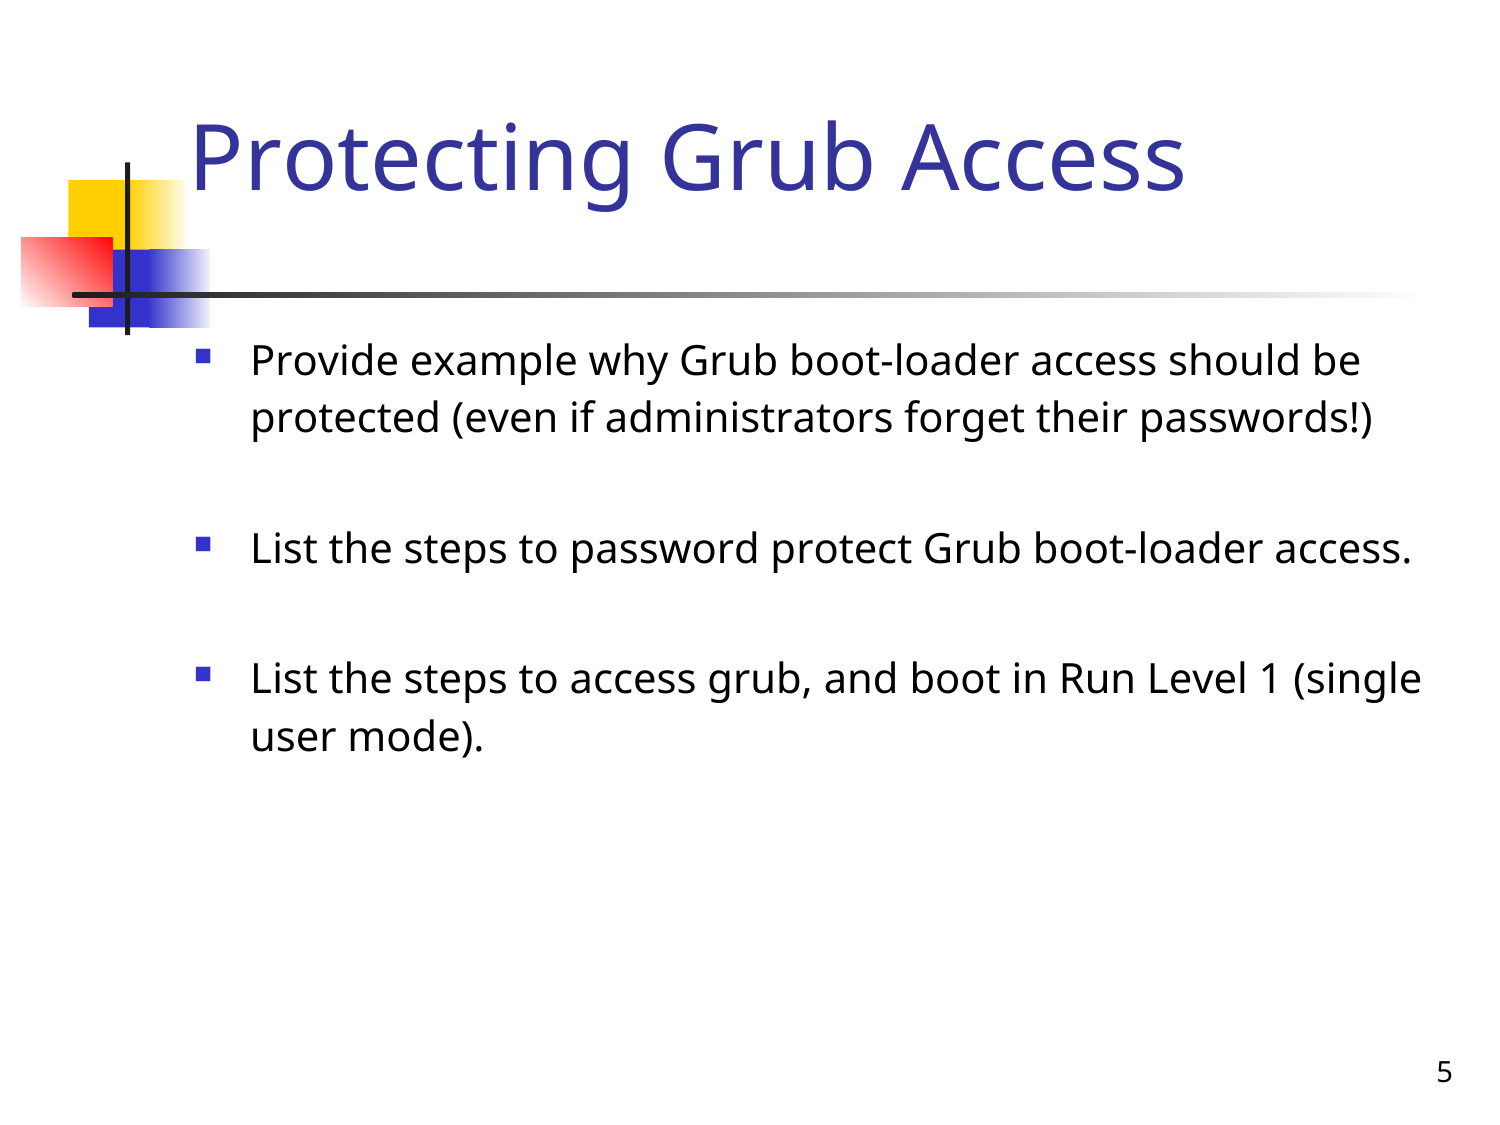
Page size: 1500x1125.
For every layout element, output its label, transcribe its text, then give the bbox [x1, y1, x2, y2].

title Protecting Grub Access [188, 42, 1468, 268]
list Provide example why Grub boot-loader access should be protected (even if administrators forget their passwords!) List the steps to password protect Grub boot-loader access. List the steps to access grub, and boot in Run Level 1 (single user mode). [193, 331, 1469, 1059]
